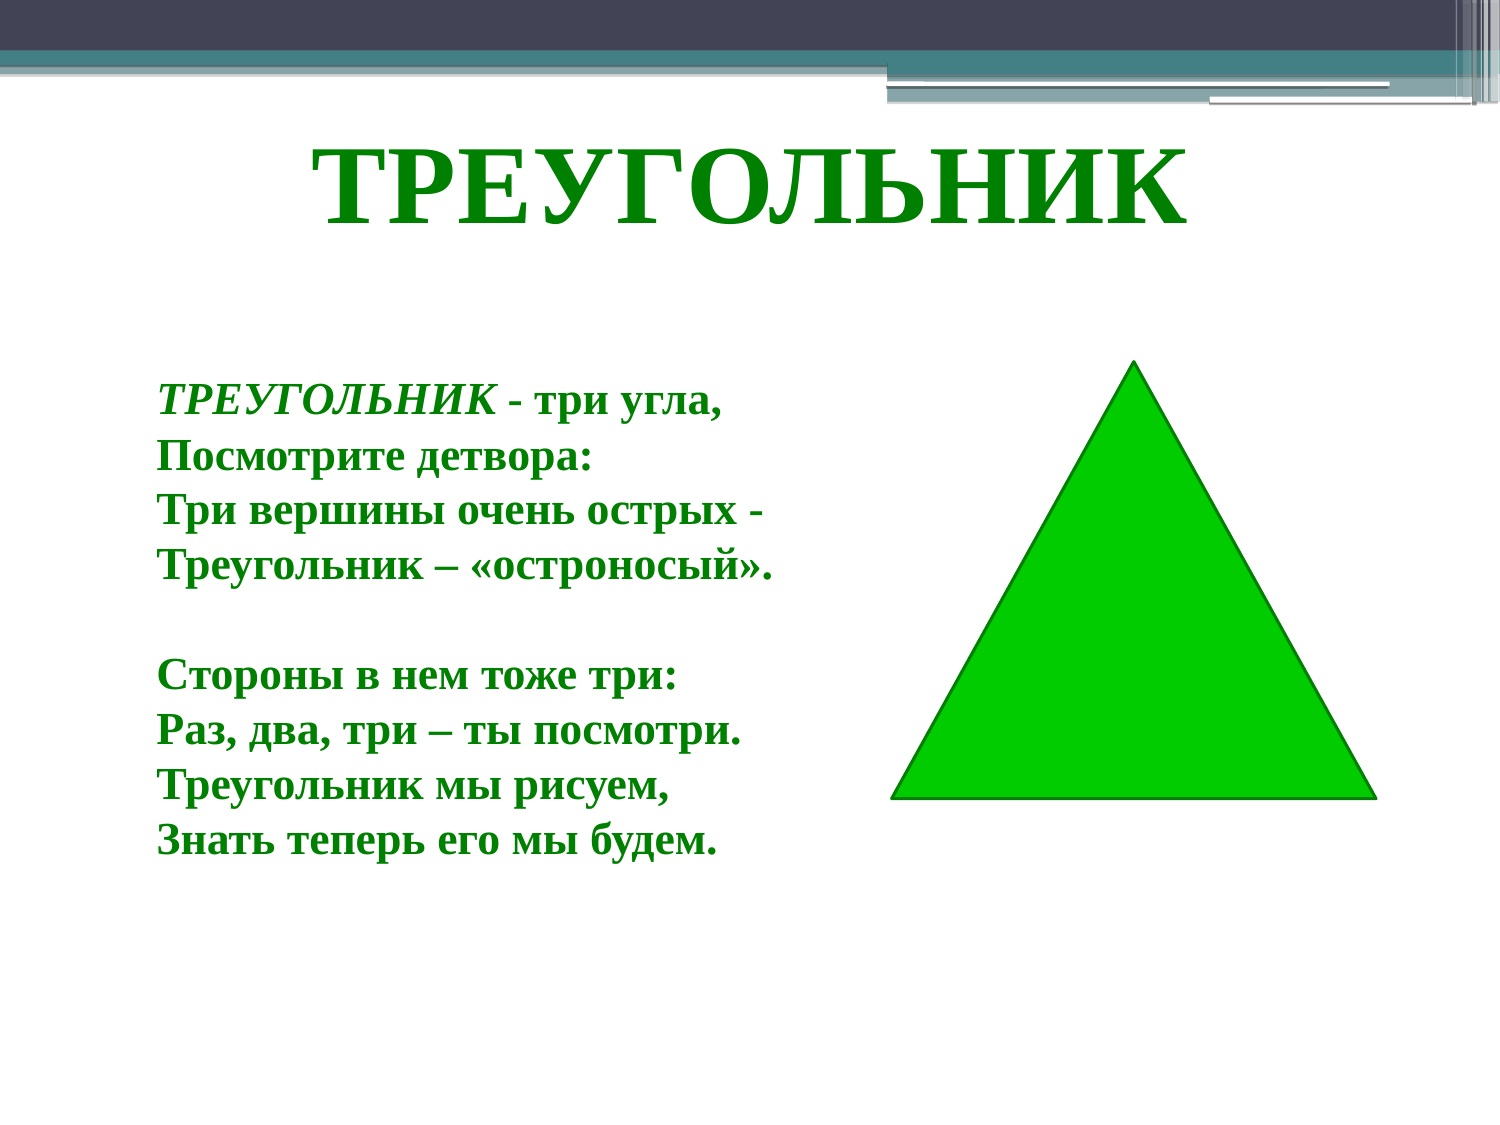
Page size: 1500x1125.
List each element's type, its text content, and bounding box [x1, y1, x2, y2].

text_box ТРЕУГОЛЬНИК - три угла, Посмотрите детвора: Три вершины очень острых - Треугольник – «остроносый». Стороны в нем тоже три: Раз, два, три – ты посмотри. Треугольник мы рисуем, Знать теперь его мы будем. [141, 361, 892, 872]
text_box ТРЕУГОЛЬНИК [296, 103, 1204, 254]
text_box [892, 361, 1376, 799]
